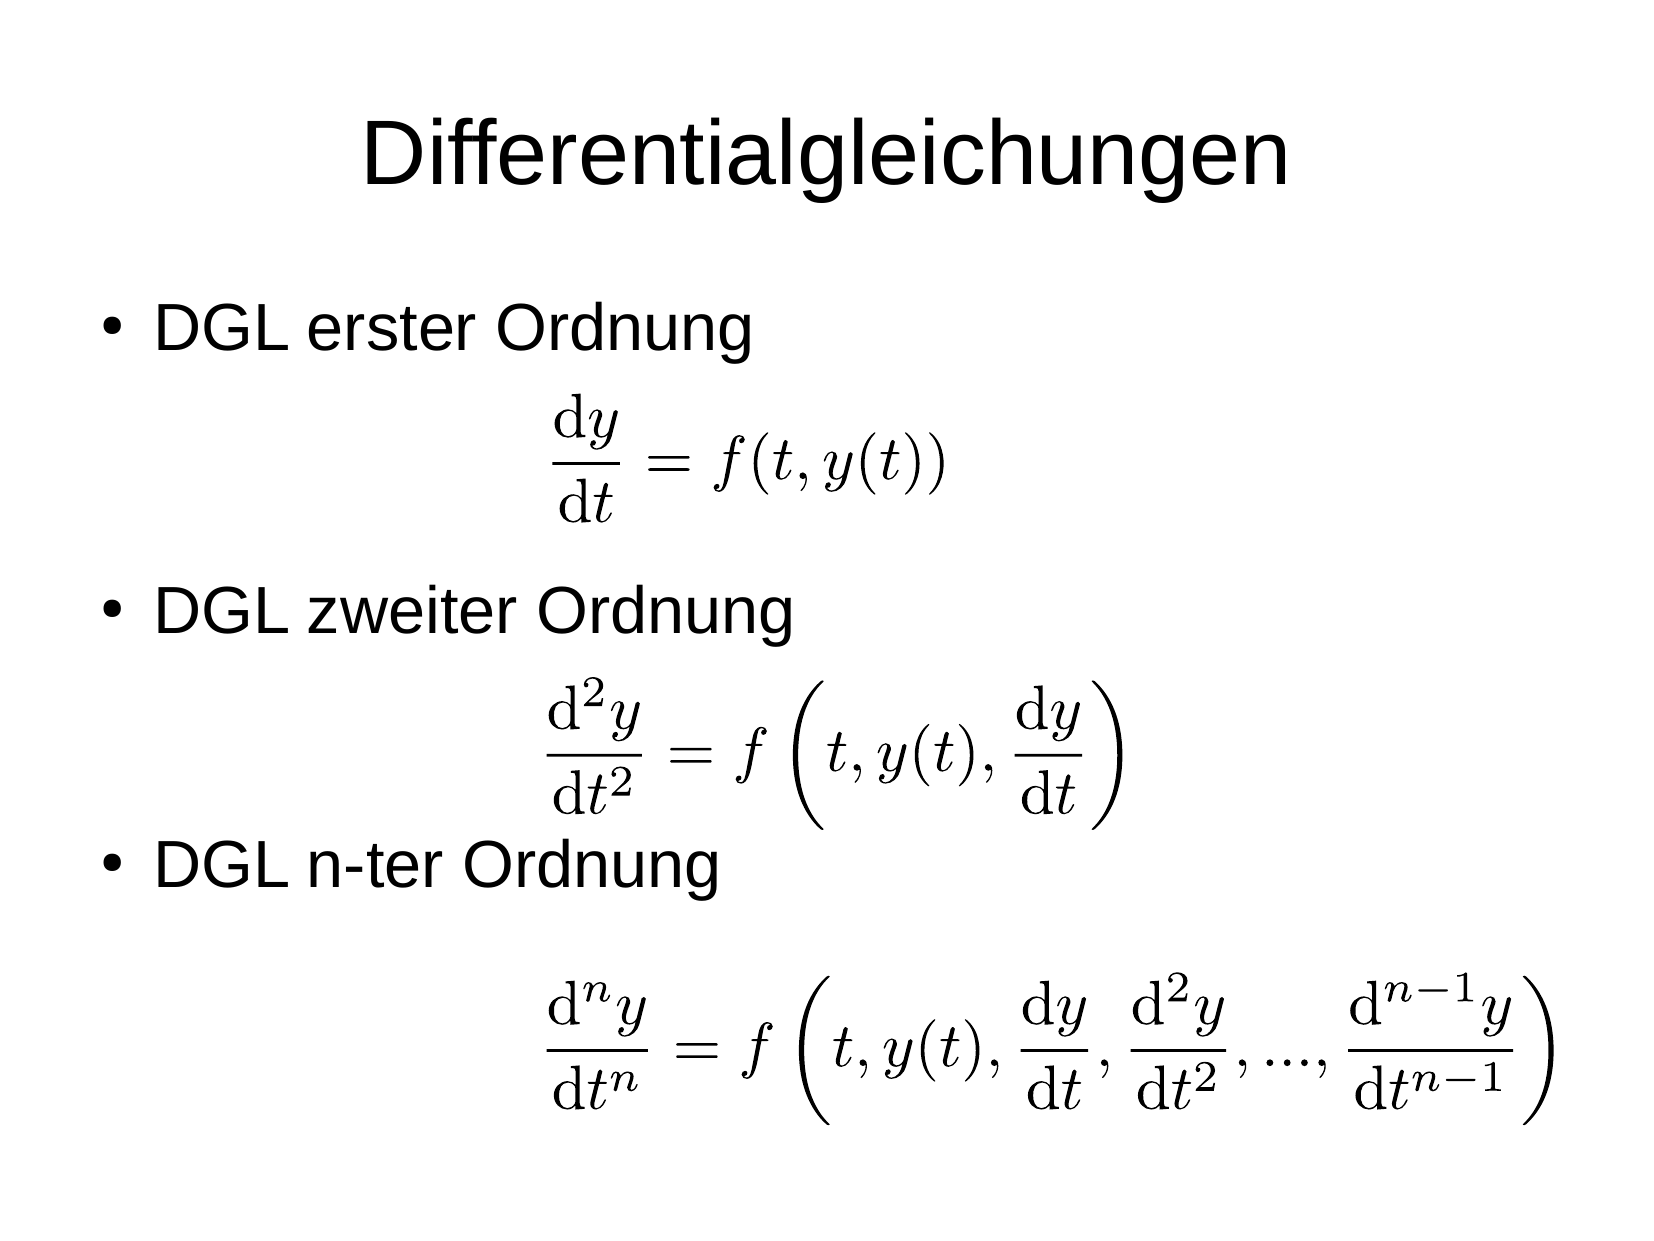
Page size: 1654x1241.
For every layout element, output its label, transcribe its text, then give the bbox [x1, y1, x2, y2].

title Differentialgleichungen [82, 56, 1571, 250]
text_box [546, 972, 1567, 1126]
text_box [552, 393, 950, 523]
list DGL erster Ordnung DGL zweiter Ordnung DGL n-ter Ordnung [82, 290, 1571, 1094]
text_box [546, 677, 1136, 830]
